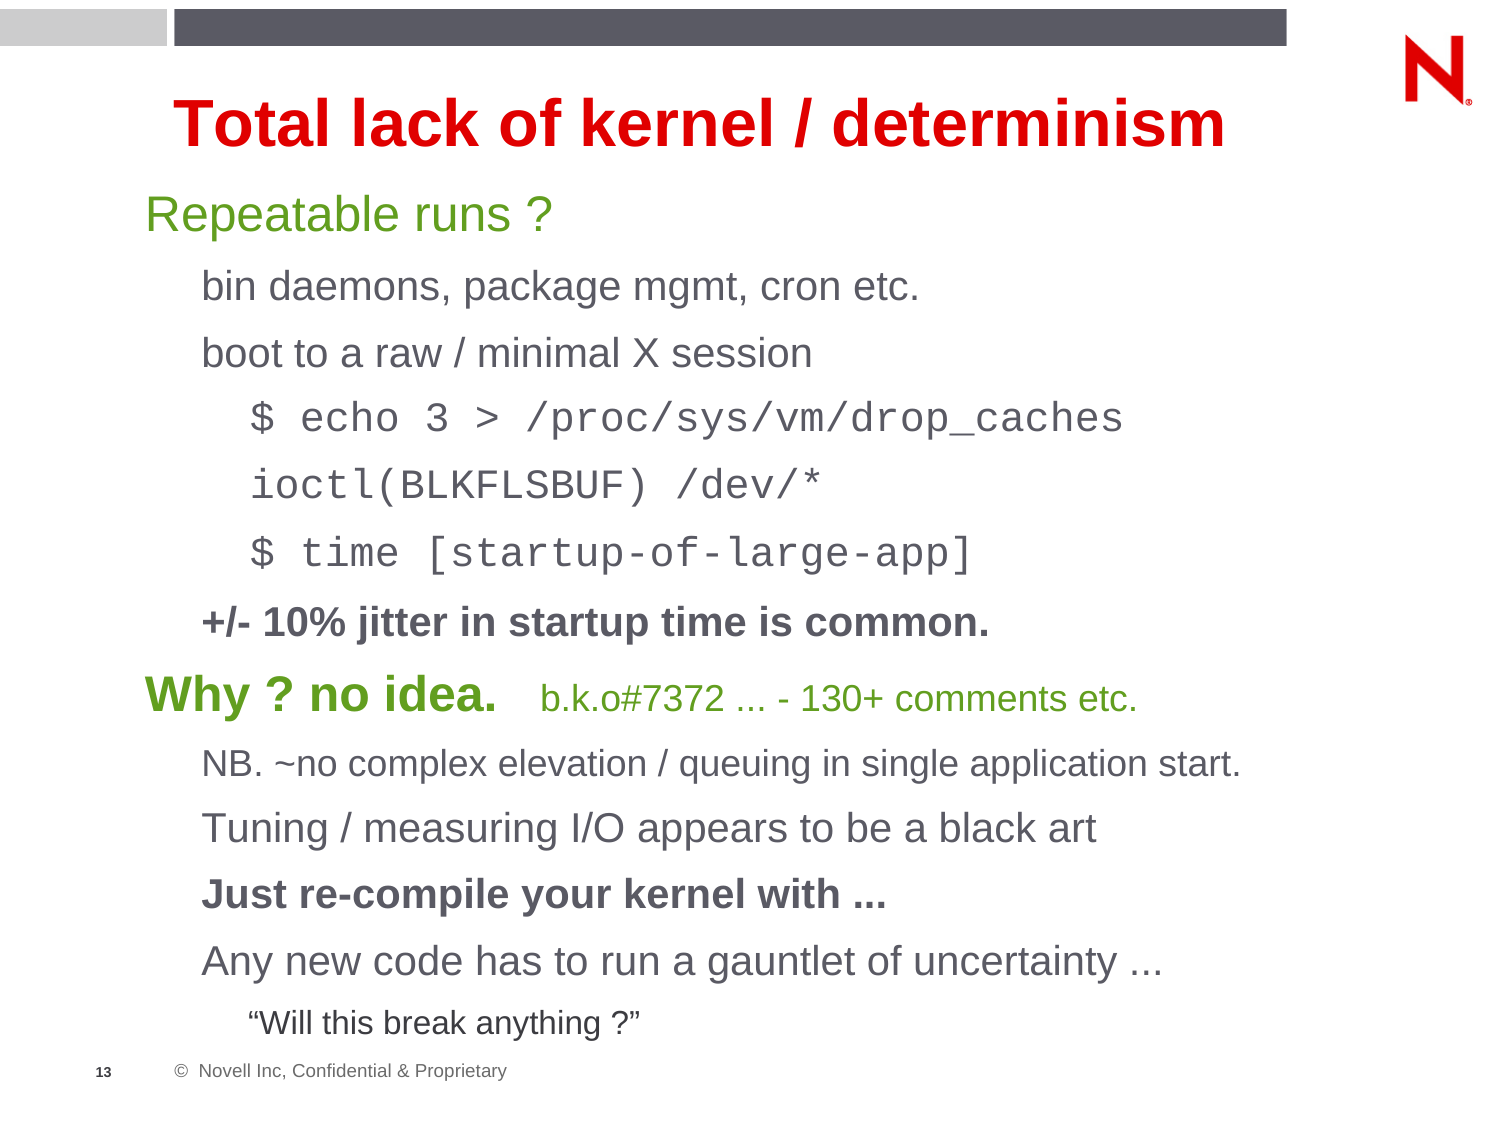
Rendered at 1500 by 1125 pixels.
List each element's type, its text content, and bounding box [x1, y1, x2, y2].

picture [1403, 32, 1473, 107]
list Repeatable runs ? bin daemons, package mgmt, cron etc. boot to a raw / minimal X session $ echo 3 > /proc/sys/vm/drop_caches ioctl(BLKFLSBUF) /dev/* $ time [startup-of-large-app] +/- 10% jitter in startup time is common. Why ? no idea. b.k.o#7372 ... - 130+ comments etc. NB. ~no complex elevation / queuing in single application start. Tuning / measuring I/O appears to be a black art Just re-compile your kernel with ... Any new code has to run a gauntlet of uncertainty ... “Will this break anything ?” [145, 183, 1403, 1039]
title Total lack of kernel / determinism [173, 41, 1395, 183]
